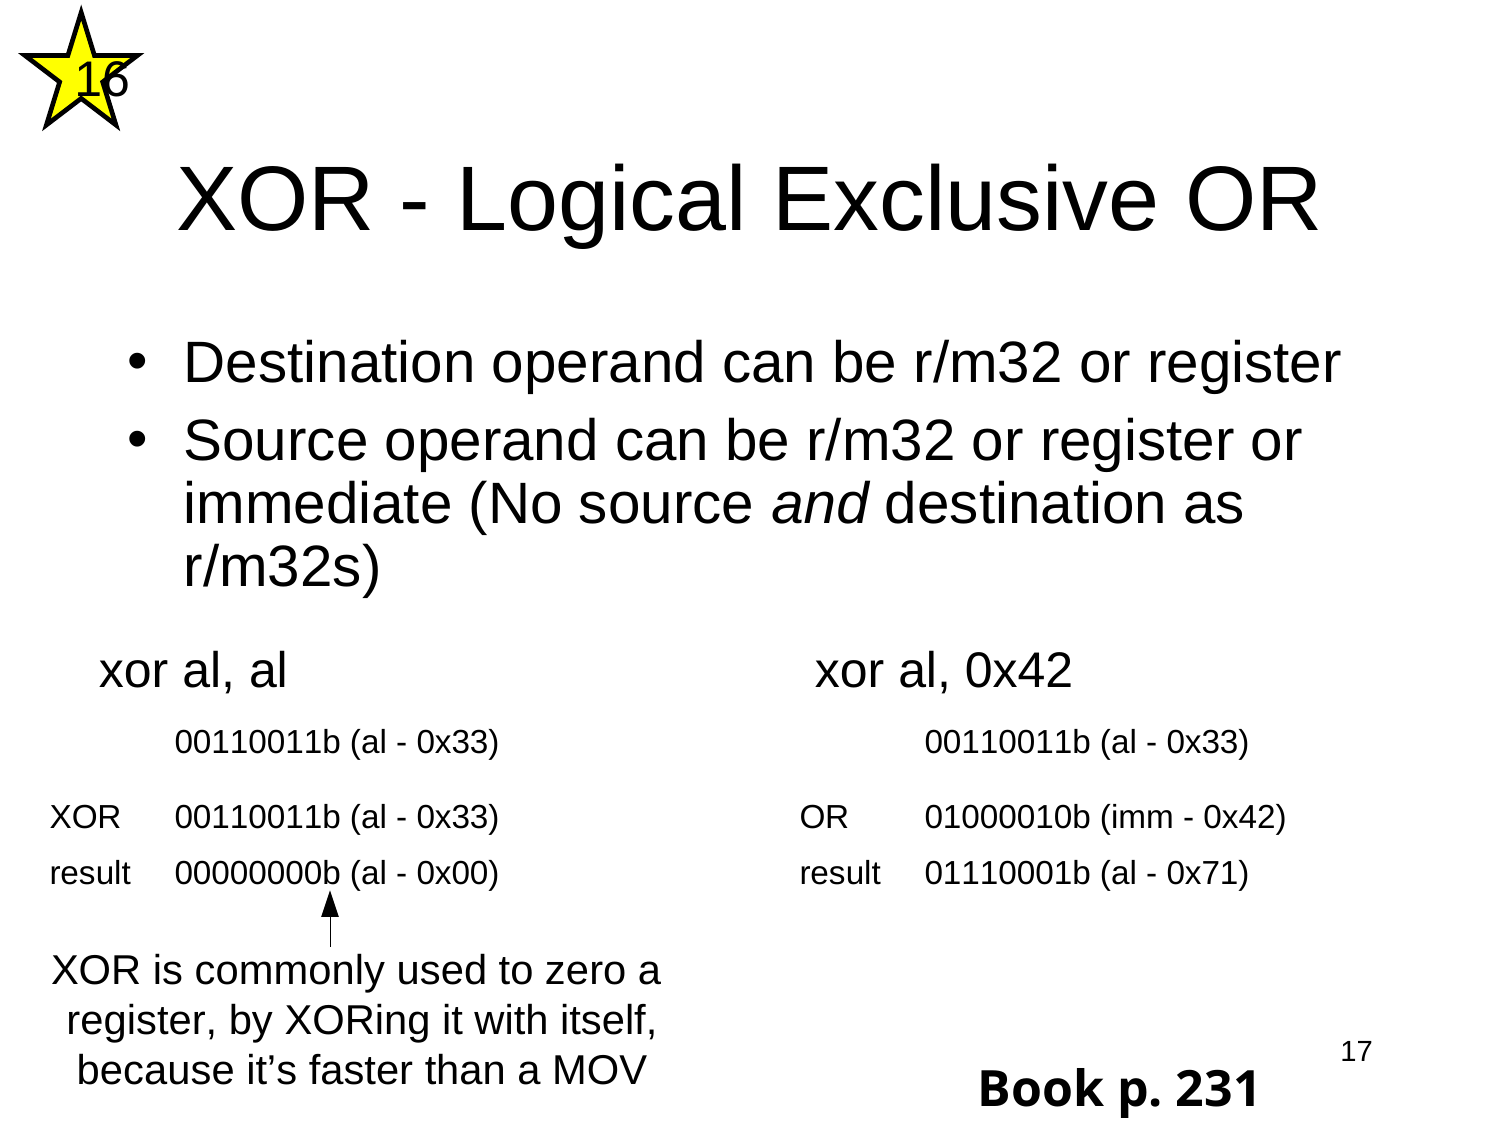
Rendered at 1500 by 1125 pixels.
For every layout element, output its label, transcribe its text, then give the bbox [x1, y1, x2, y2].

table_cell 00110011b (al - 0x33) [160, 788, 722, 843]
table_header 00110011b (al - 0x33) [910, 713, 1472, 788]
title XOR - Logical Exclusive OR [112, 99, 1388, 288]
table_cell result [35, 843, 160, 899]
text_box 16 [109, 65, 122, 77]
text_box 16 [24, 12, 138, 125]
table_header [35, 713, 160, 788]
text_box xor al, 0x42 [800, 629, 1089, 706]
list Destination operand can be r/m32 or register Source operand can be r/m32 or register or immediate (No source and destination as r/m32s) [112, 324, 1388, 638]
table_header [785, 713, 910, 788]
table_cell 01110001b (al - 0x71) [910, 843, 1472, 899]
table_cell OR [785, 788, 910, 843]
table_cell result [785, 843, 910, 899]
text_box <number> [1074, 1025, 1388, 1101]
table_cell XOR [35, 788, 160, 843]
table_cell 01000010b (imm - 0x42) [910, 788, 1472, 843]
table_cell 00000000b (al - 0x00) [160, 843, 722, 899]
text_box xor al, al [84, 629, 303, 706]
table_header 00110011b (al - 0x33) [160, 713, 722, 788]
text_box Book p. 231 [962, 1049, 1277, 1125]
text_box XOR is commonly used to zero a register, by XORing it with itself, because it’s faster than a MOV [36, 934, 688, 1101]
